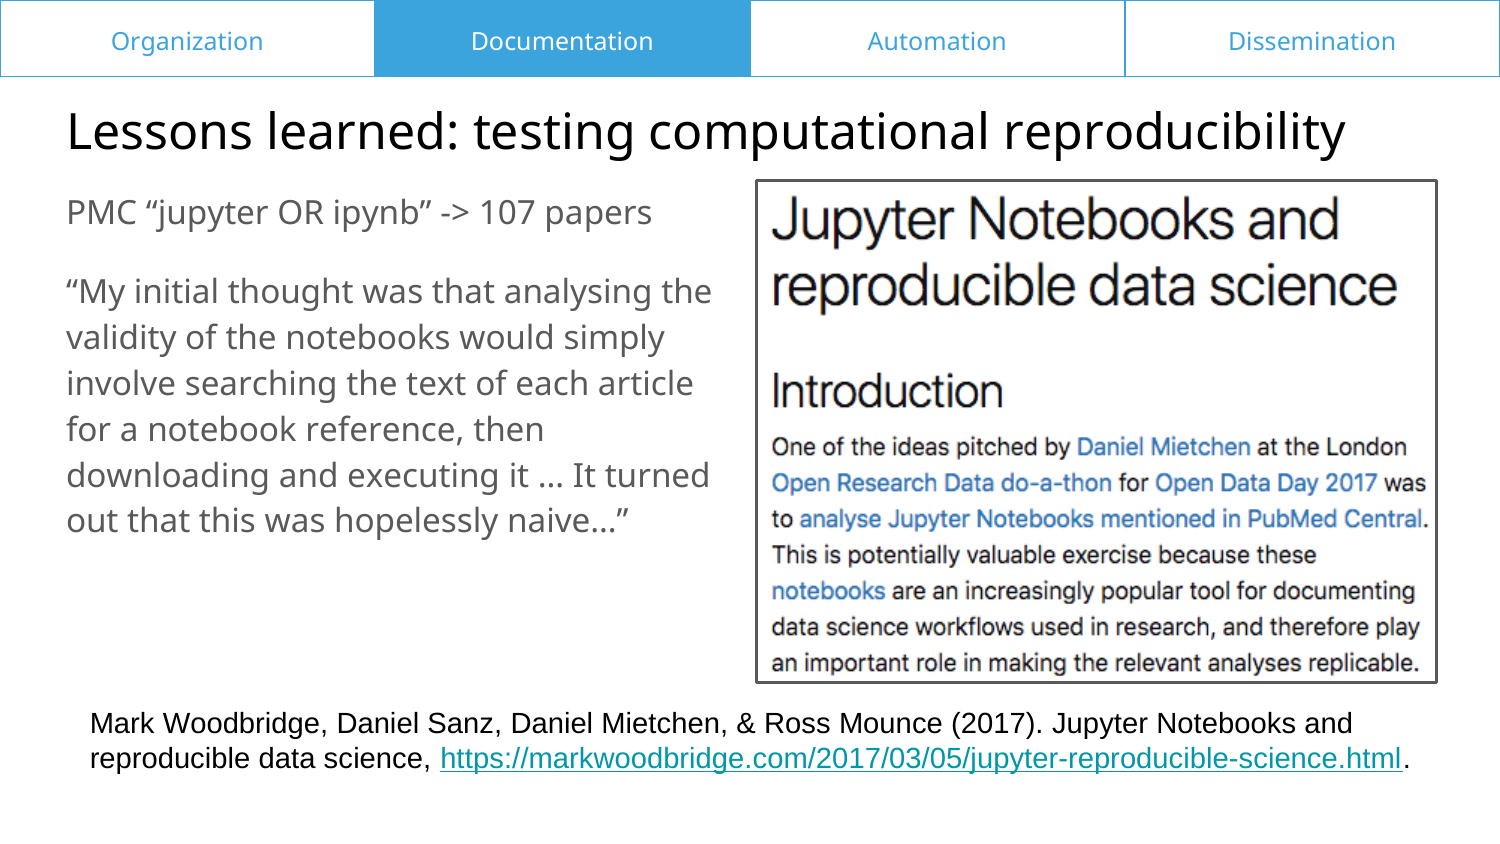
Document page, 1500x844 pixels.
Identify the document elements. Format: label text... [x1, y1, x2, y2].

text_box Automation [750, 0, 1124, 77]
text_box Mark Woodbridge, Daniel Sanz, Daniel Mietchen, & Ross Mounce (2017). Jupyter Notebooks and reproducible data science, https://markwoodbridge.com/2017/03/05/jupyter-reproducible-science.html. [74, 689, 1473, 775]
text_box Documentation [375, 0, 749, 77]
picture [758, 182, 1436, 682]
text_box Dissemination [1125, 0, 1500, 77]
list PMC “jupyter OR ipynb” -> 107 papers “My initial thought was that analysing the validity of the notebooks would simply involve searching the text of each article for a notebook reference, then downloading and executing it … It turned out that this was hopelessly naive…” [51, 170, 748, 734]
text_box Organization [0, 0, 374, 77]
title Lessons learned: testing computational reproducibility [51, 84, 1449, 204]
